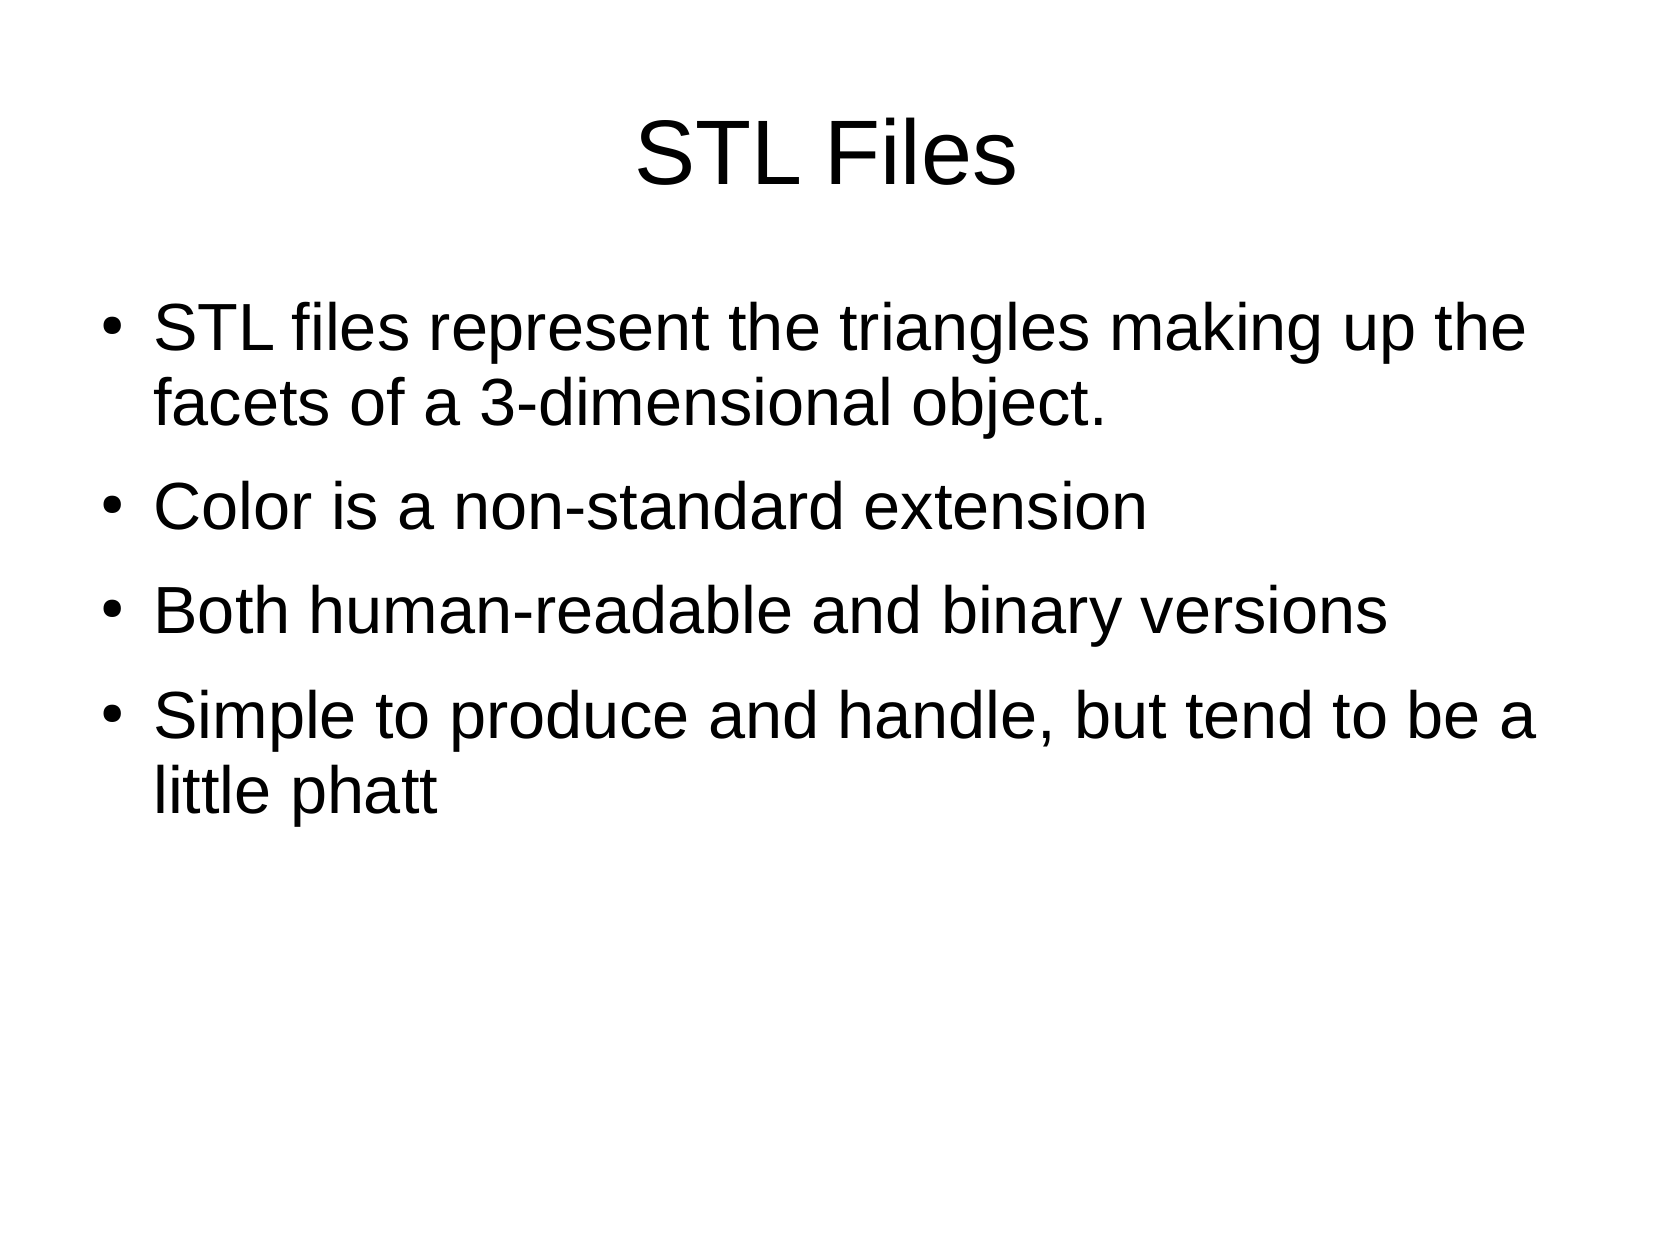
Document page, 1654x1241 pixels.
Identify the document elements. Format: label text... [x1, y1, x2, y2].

list STL files represent the triangles making up the facets of a 3-dimensional object. Color is a non-standard extension Both human-readable and binary versions Simple to produce and handle, but tend to be a little phatt [82, 290, 1538, 1010]
title STL Files [82, 49, 1571, 257]
